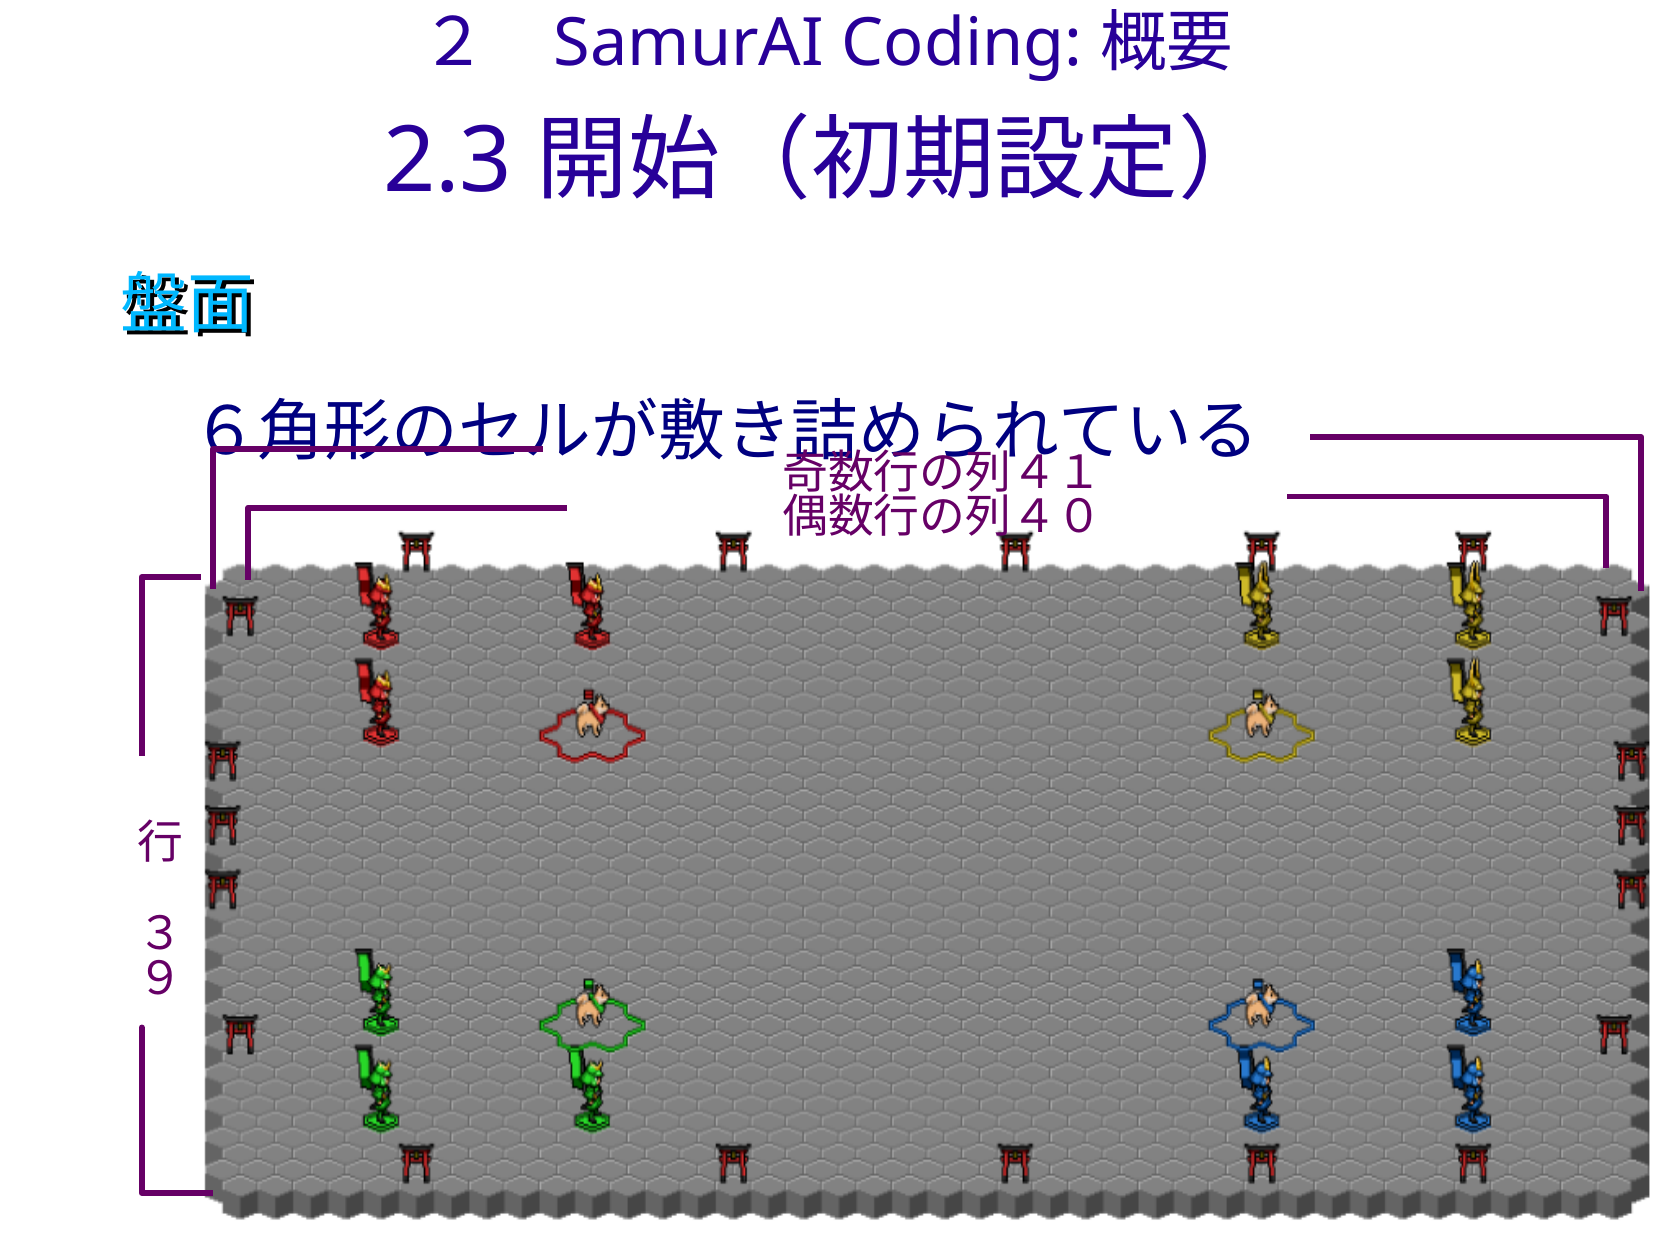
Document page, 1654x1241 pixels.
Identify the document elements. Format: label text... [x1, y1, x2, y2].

title ２ SamurAI Coding: 概要 2.3 開始（初期設定） [82, 0, 1571, 208]
list 盤面 ６角形のセルが敷き詰められている [120, 130, 1574, 835]
text_box 行 ３９ [125, 803, 201, 1111]
picture [189, 525, 1654, 1222]
text_box 偶数行の列４０ [767, 472, 1134, 534]
text_box 奇数行の列４１ [767, 427, 1134, 472]
